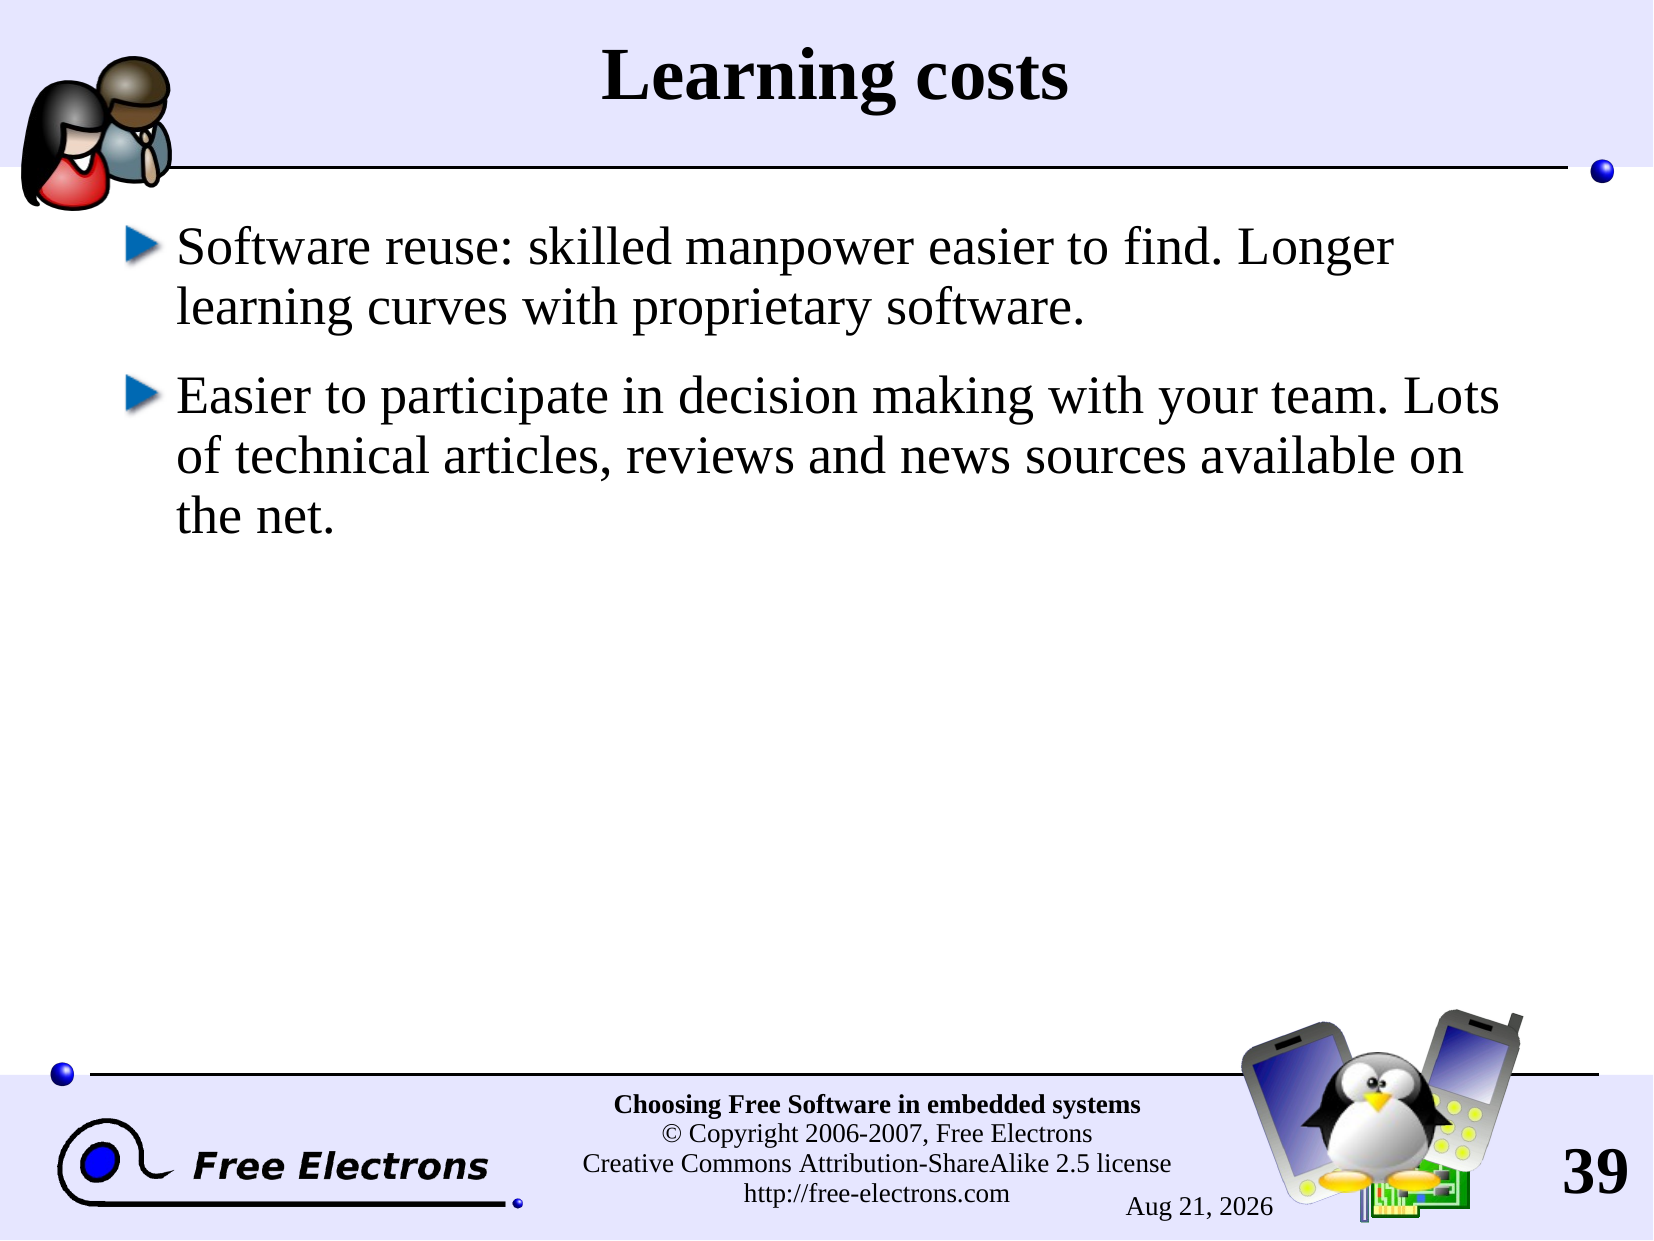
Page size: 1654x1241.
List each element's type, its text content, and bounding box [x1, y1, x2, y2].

picture [21, 56, 172, 211]
title Learning costs [33, 25, 1604, 124]
picture [1231, 1007, 1538, 1240]
picture [50, 1107, 527, 1216]
list Software reuse: skilled manpower easier to find. Longer learning curves with proprietary software. Easier to participate in decision making with your team. Lots of technical articles, reviews and news sources available on the net. [105, 216, 1518, 1066]
